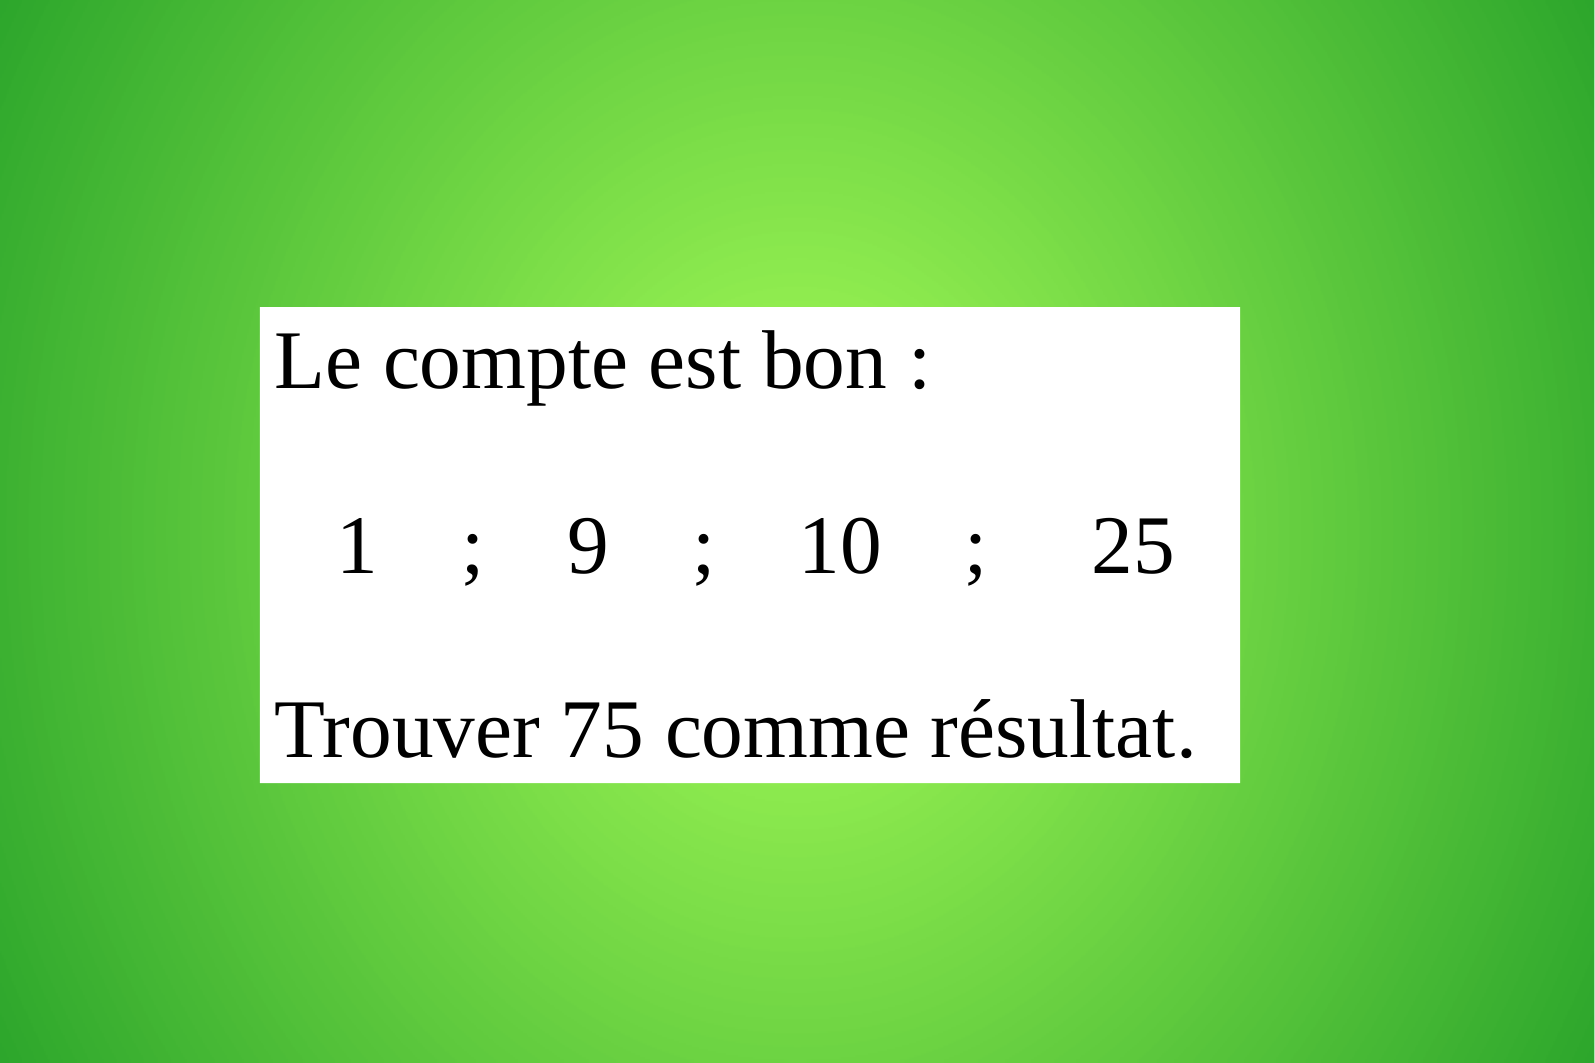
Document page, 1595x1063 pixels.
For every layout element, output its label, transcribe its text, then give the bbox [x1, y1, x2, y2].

picture [0, 0, 1595, 1063]
text_box Le compte est bon : 1 ; 9 ; 10 ; 25 Trouver 75 comme résultat. [259, 307, 1241, 784]
